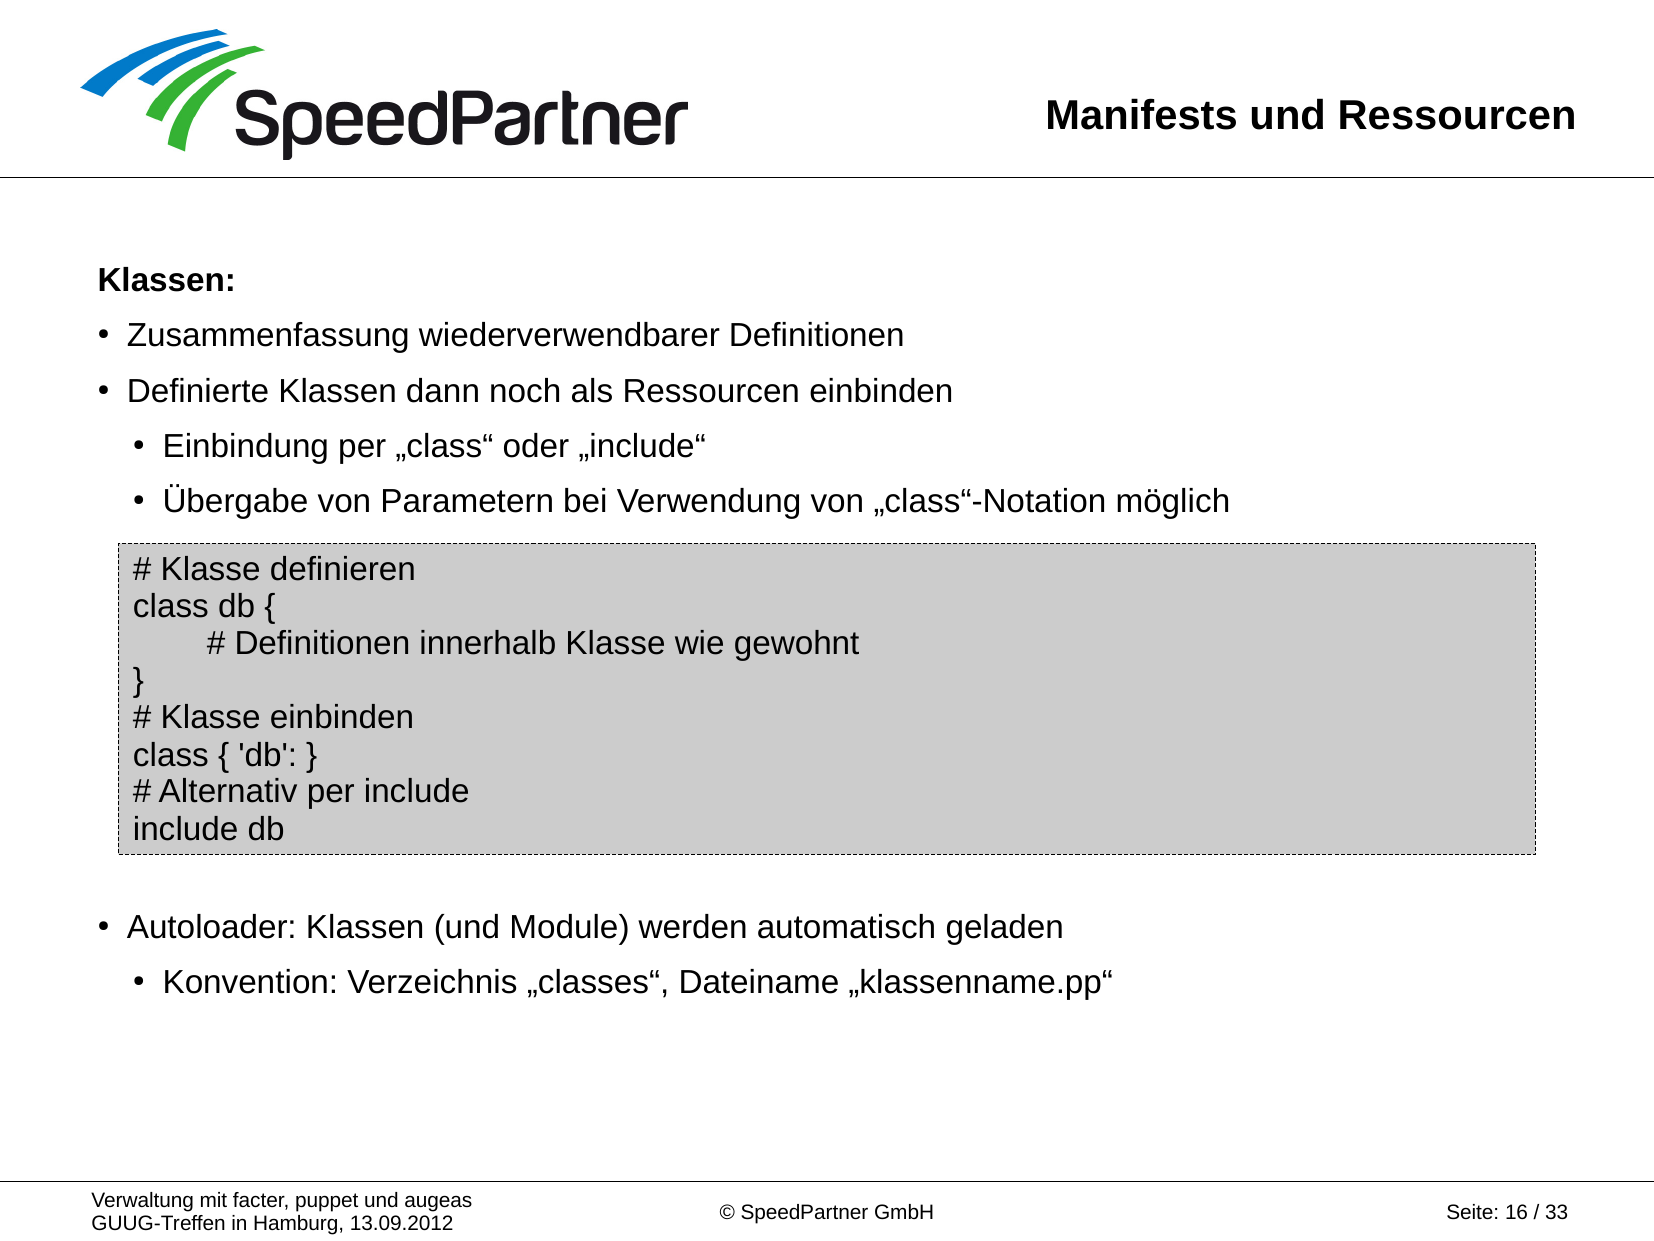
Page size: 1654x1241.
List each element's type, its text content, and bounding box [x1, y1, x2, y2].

text_box # Klasse definieren class db { # Definitionen innerhalb Klasse wie gewohnt } # Klasse einbinden class { 'db': } # Alternativ per include include db [118, 543, 1536, 855]
title Manifests und Ressourcen [590, 70, 1577, 160]
text_box Klassen: Zusammenfassung wiederverwendbarer Definitionen Definierte Klassen dann noch als Ressourcen einbinden Einbindung per „class“ oder „include“ Übergabe von Parametern bei Verwendung von „class“-Notation möglich Autoloader: Klassen (und Module) werden automatisch geladen Konvention: Verzeichnis „classes“, Dateiname „klassenname.pp“ [82, 253, 1565, 1177]
picture [80, 29, 688, 160]
